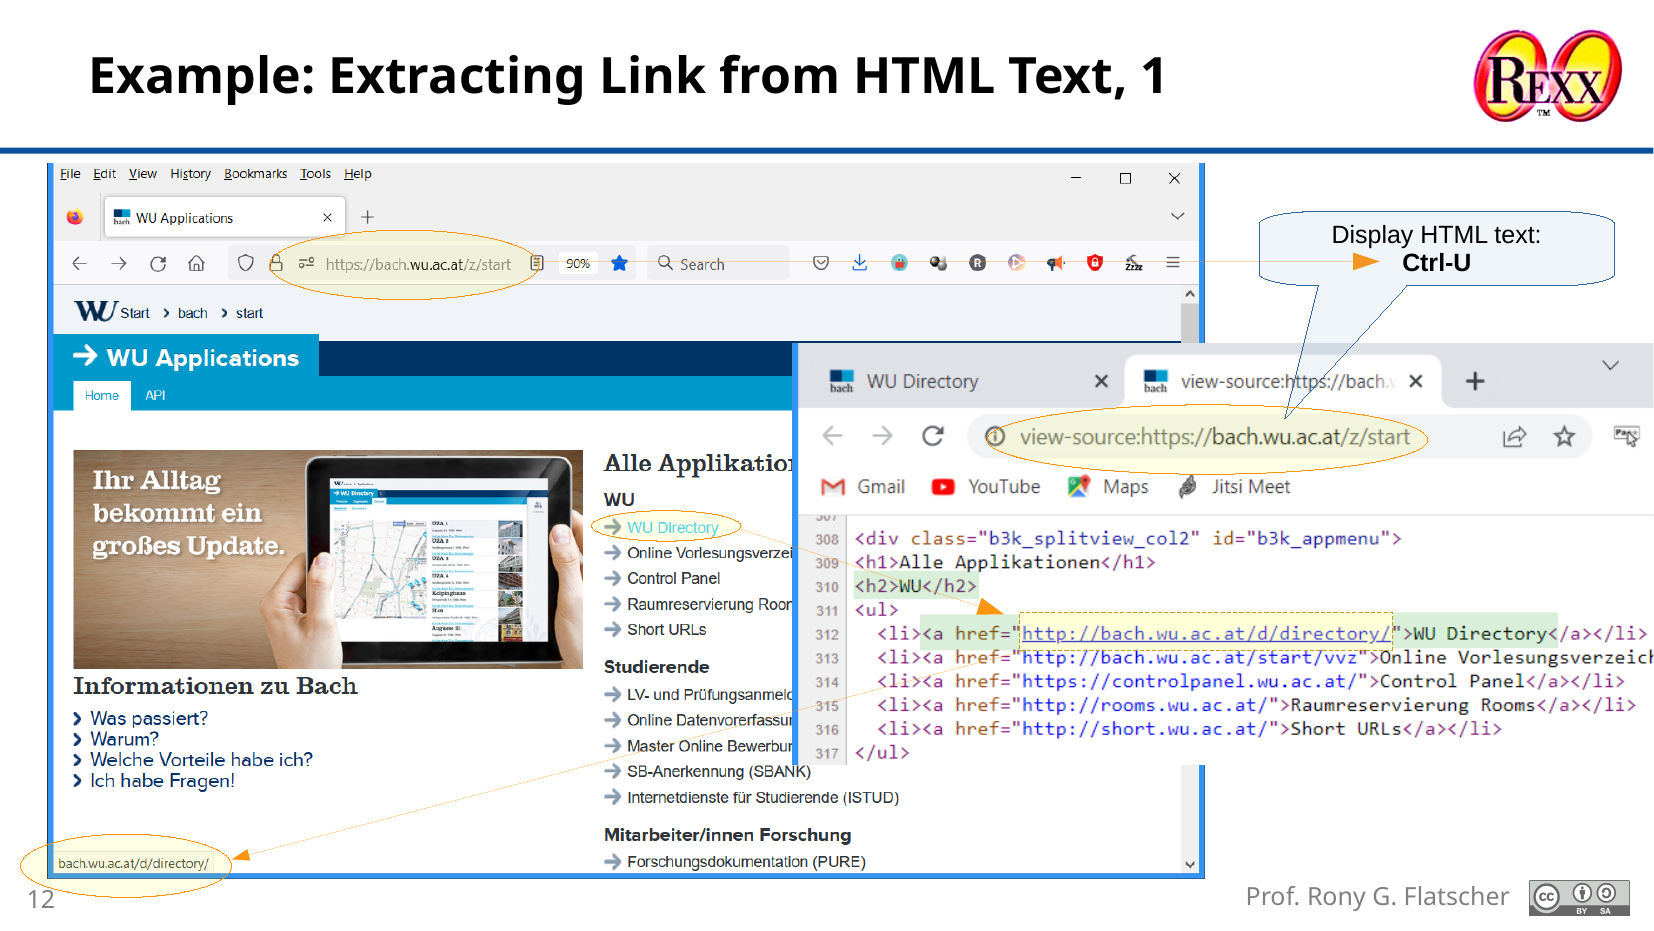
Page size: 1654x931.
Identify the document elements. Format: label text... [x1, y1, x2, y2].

text_box [987, 404, 1428, 475]
text_box [269, 230, 540, 300]
picture [47, 163, 1654, 879]
text_box [920, 612, 1558, 651]
text_box Display HTML text: Ctrl-U [1259, 211, 1615, 407]
text_box [591, 510, 741, 542]
title Example: Extracting Link from HTML Text, 1 [29, 0, 1654, 148]
text_box [20, 834, 232, 898]
text_box [853, 570, 956, 600]
text_box [871, 570, 979, 600]
